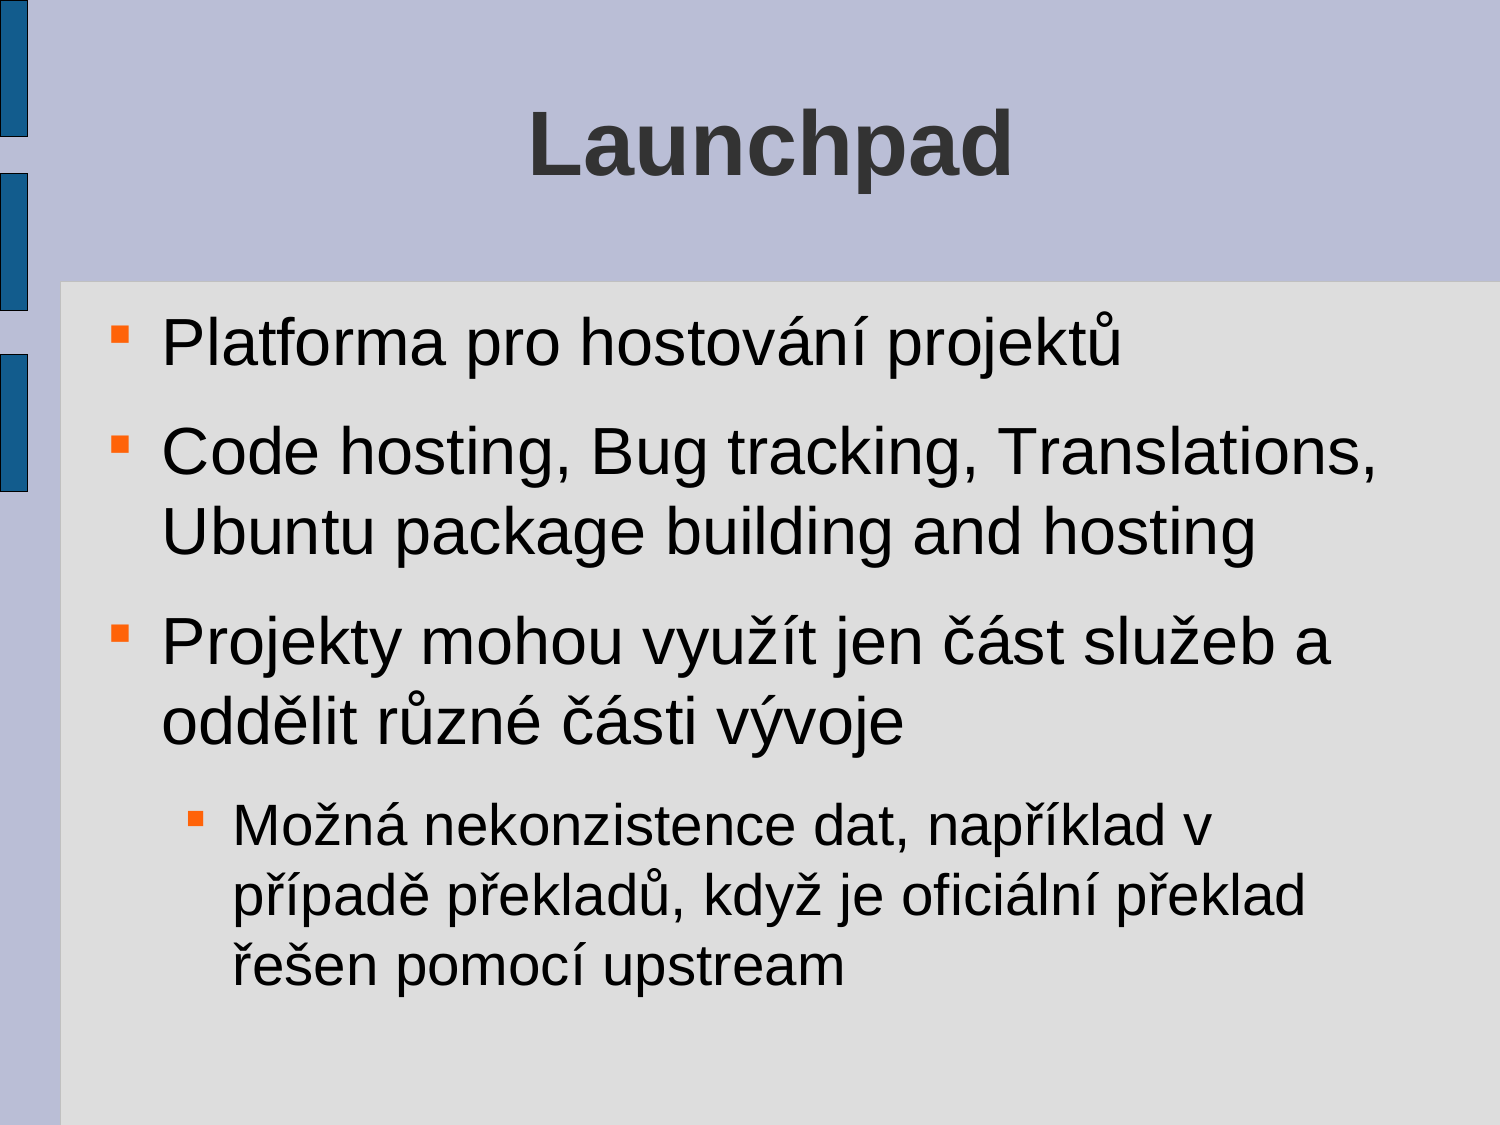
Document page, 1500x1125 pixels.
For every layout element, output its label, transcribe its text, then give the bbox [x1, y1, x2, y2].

title Launchpad [75, 45, 1426, 233]
list Platforma pro hostování projektů Code hosting, Bug tracking, Translations, Ubuntu package building and hosting Projekty mohou využít jen část služeb a oddělit různé části vývoje Možná nekonzistence dat, například v případě překladů, když je oficiální překlad řešen pomocí upstream [76, 290, 1427, 1061]
